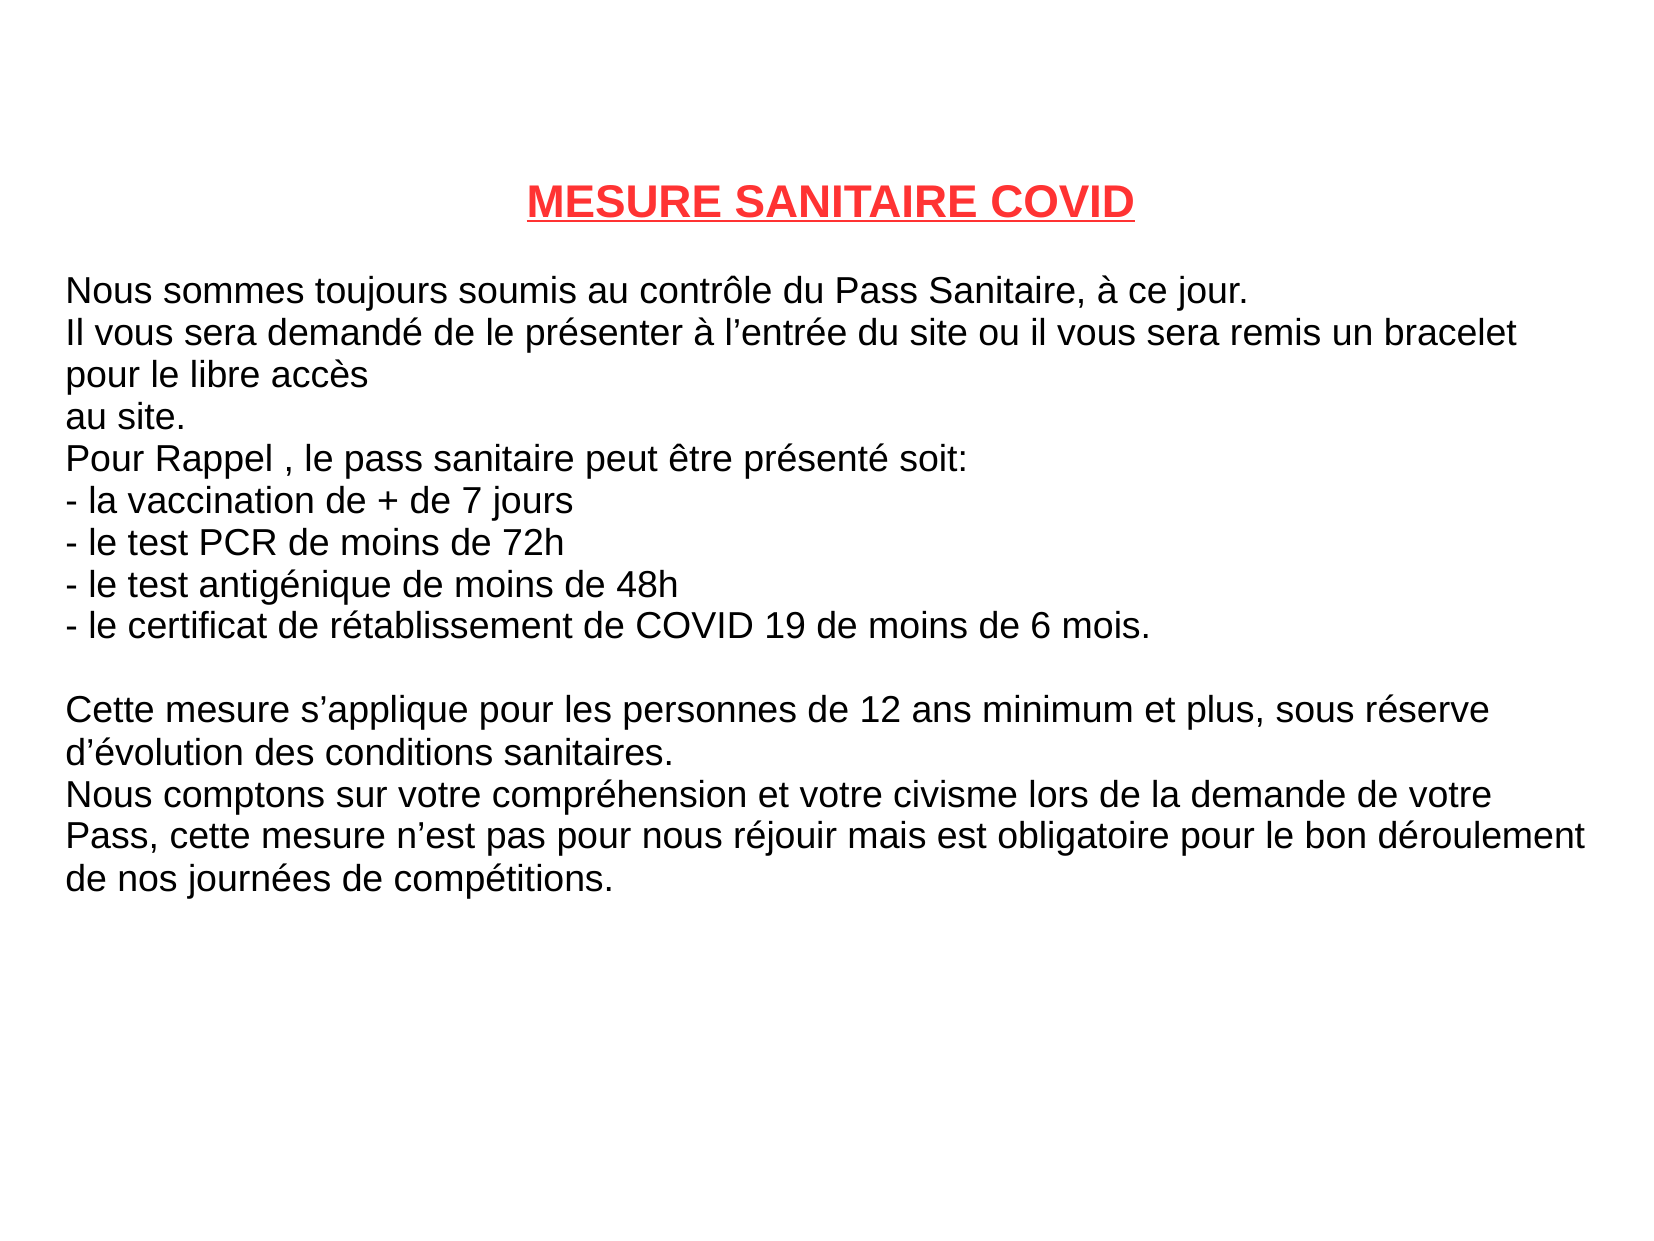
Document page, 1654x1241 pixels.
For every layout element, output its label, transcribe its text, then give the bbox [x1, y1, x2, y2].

text_box MESURE SANITAIRE COVID Nous sommes toujours soumis au contrôle du Pass Sanitaire, à ce jour. Il vous sera demandé de le présenter à l’entrée du site ou il vous sera remis un bracelet pour le libre accès au site. Pour Rappel , le pass sanitaire peut être présenté soit: - la vaccination de + de 7 jours - le test PCR de moins de 72h - le test antigénique de moins de 48h - le certificat de rétablissement de COVID 19 de moins de 6 mois. Cette mesure s’applique pour les personnes de 12 ans minimum et plus, sous réserve d’évolution des conditions sanitaires. Nous comptons sur votre compréhension et votre civisme lors de la demande de votre Pass, cette mesure n’est pas pour nous réjouir mais est obligatoire pour le bon déroulement de nos journées de compétitions. [50, 168, 1612, 993]
